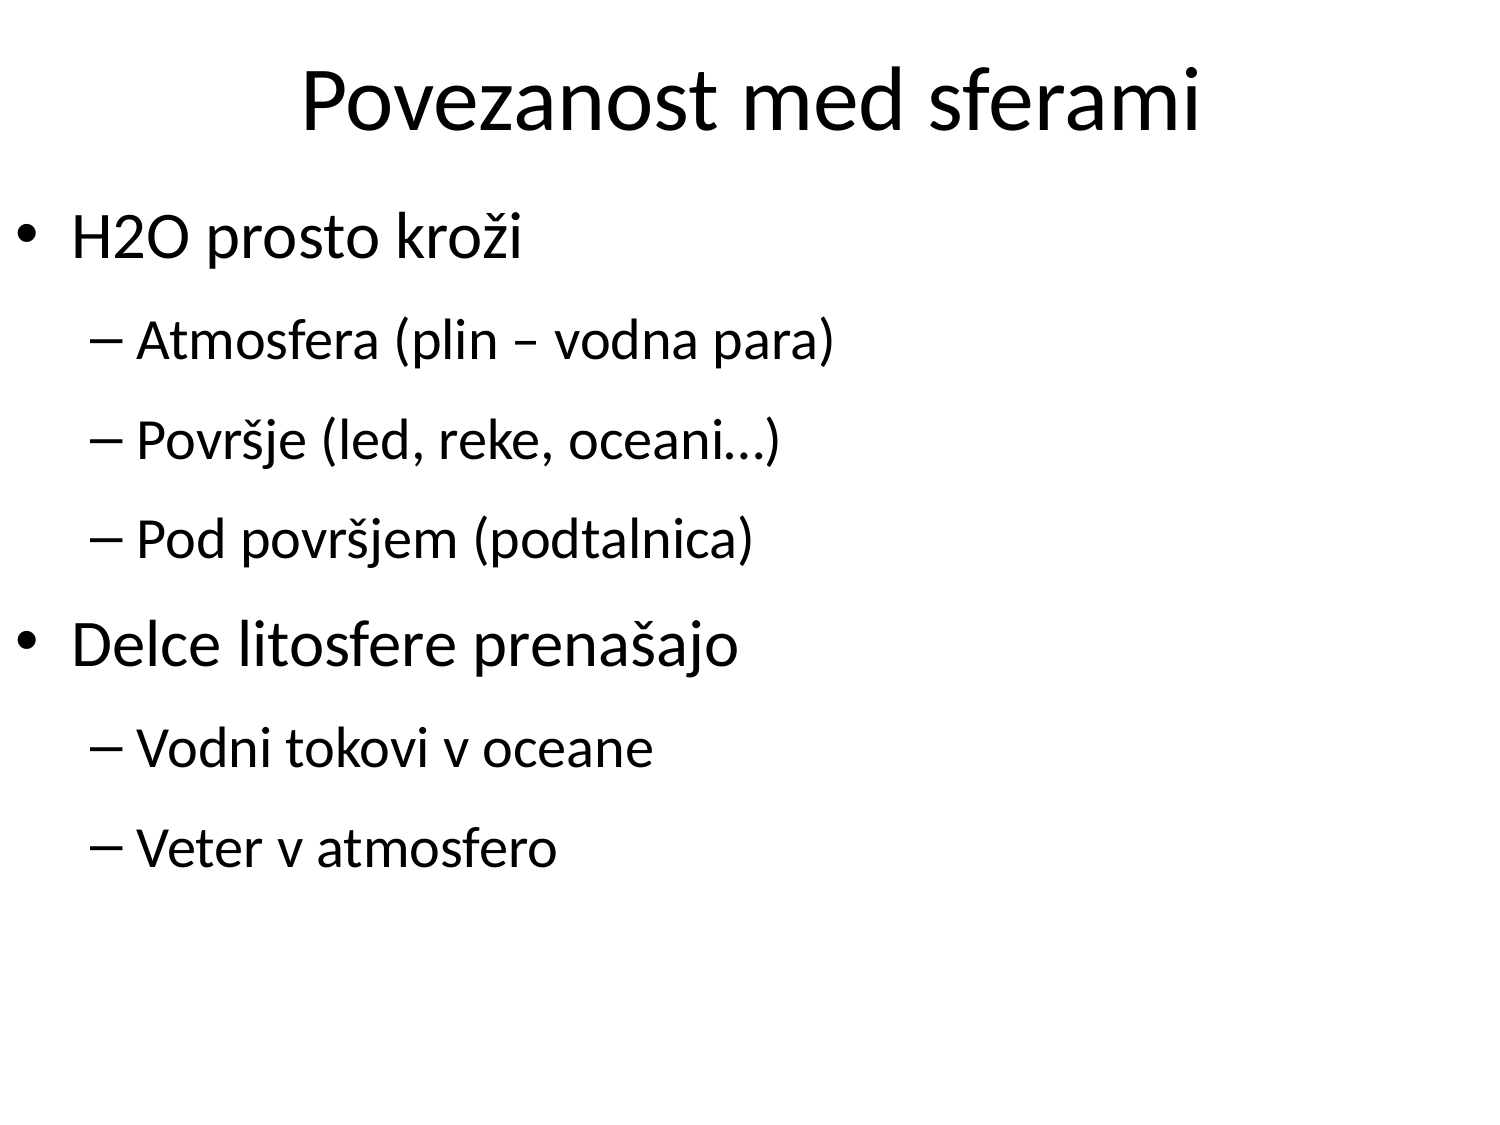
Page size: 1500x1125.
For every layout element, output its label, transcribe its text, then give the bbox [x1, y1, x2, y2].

title Povezanost med sferami [76, 0, 1427, 188]
list H2O prosto kroži Atmosfera (plin – vodna para) Površje (led, reke, oceani…) Pod površjem (podtalnica) Delce litosfere prenašajo Vodni tokovi v oceane Veter v atmosfero [0, 184, 1350, 981]
